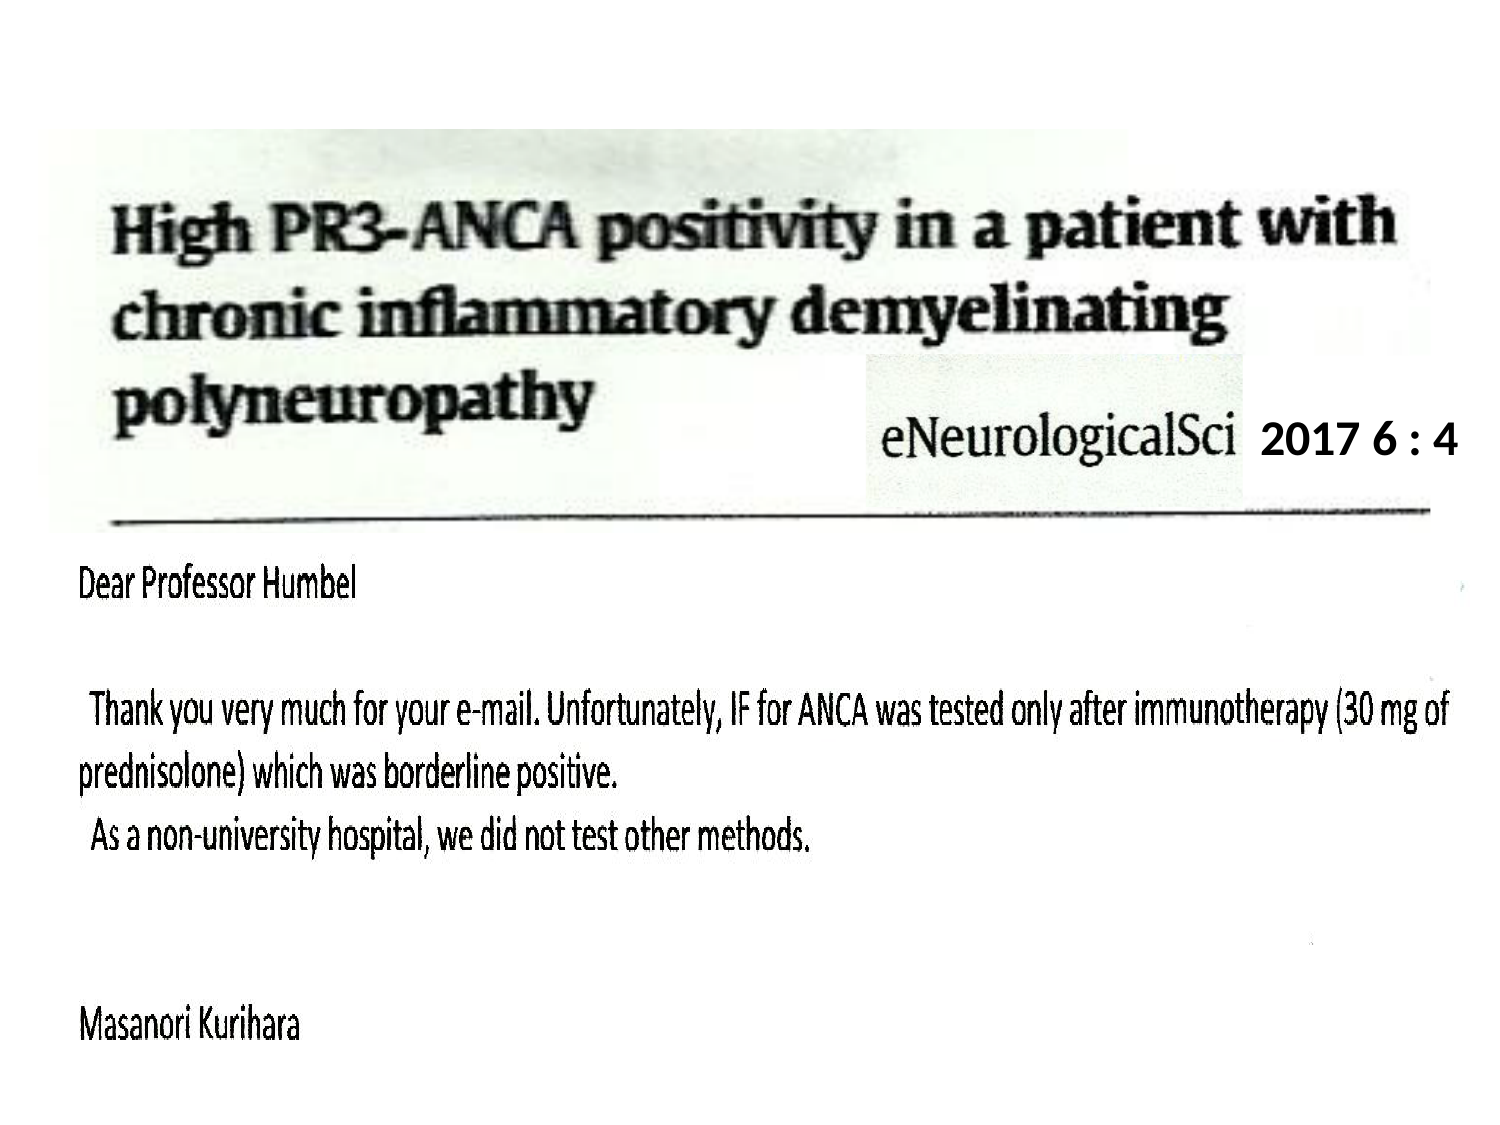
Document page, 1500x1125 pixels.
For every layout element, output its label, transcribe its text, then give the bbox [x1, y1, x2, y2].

text_box 2017 6 : 4 [1244, 398, 1470, 475]
picture [26, 129, 1472, 1056]
